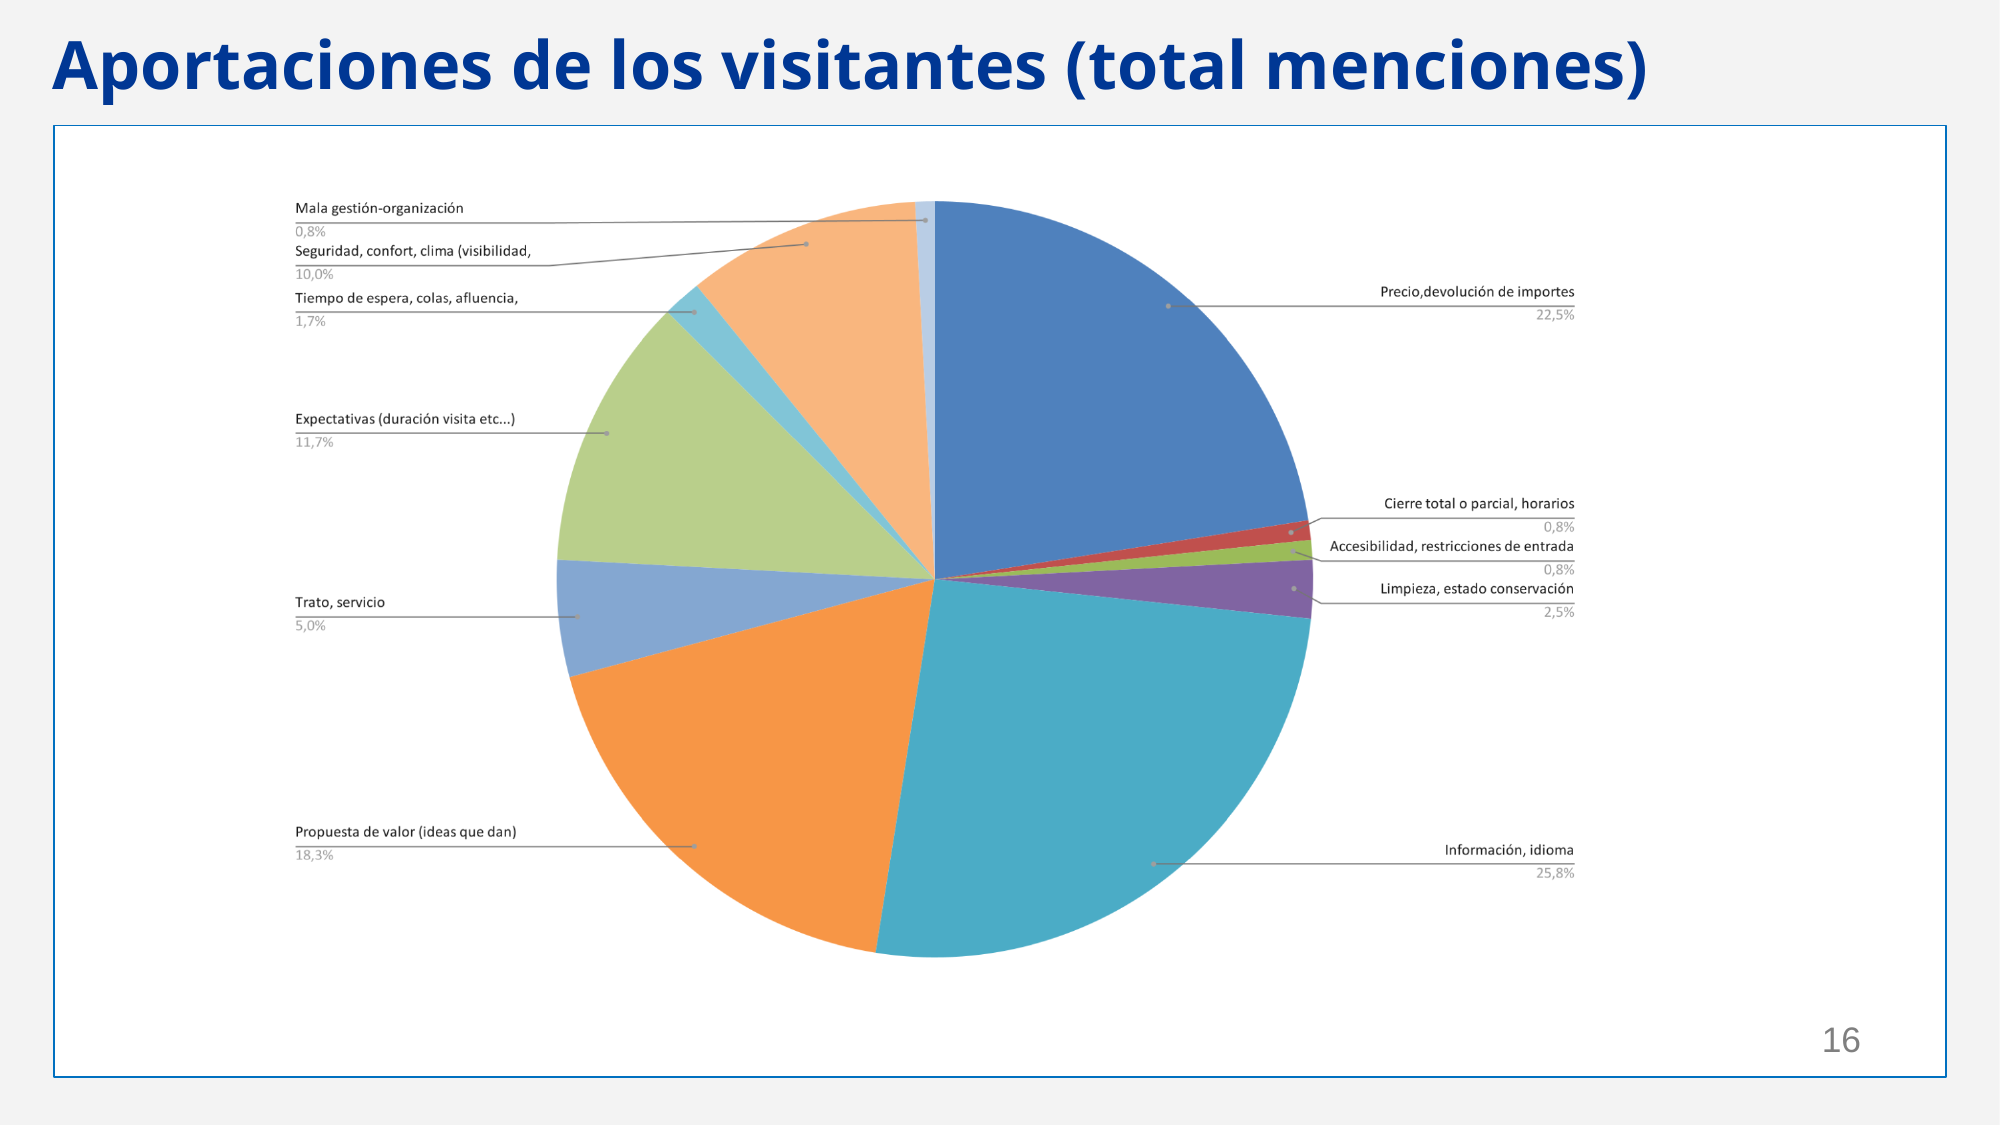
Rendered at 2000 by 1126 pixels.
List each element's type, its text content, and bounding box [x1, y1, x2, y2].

slide_number <number> [1412, 1008, 1880, 1069]
text_box Aportaciones de los visitantes (total menciones) [52, 0, 1945, 126]
picture [253, 159, 1616, 999]
text_box [53, 125, 1946, 1078]
